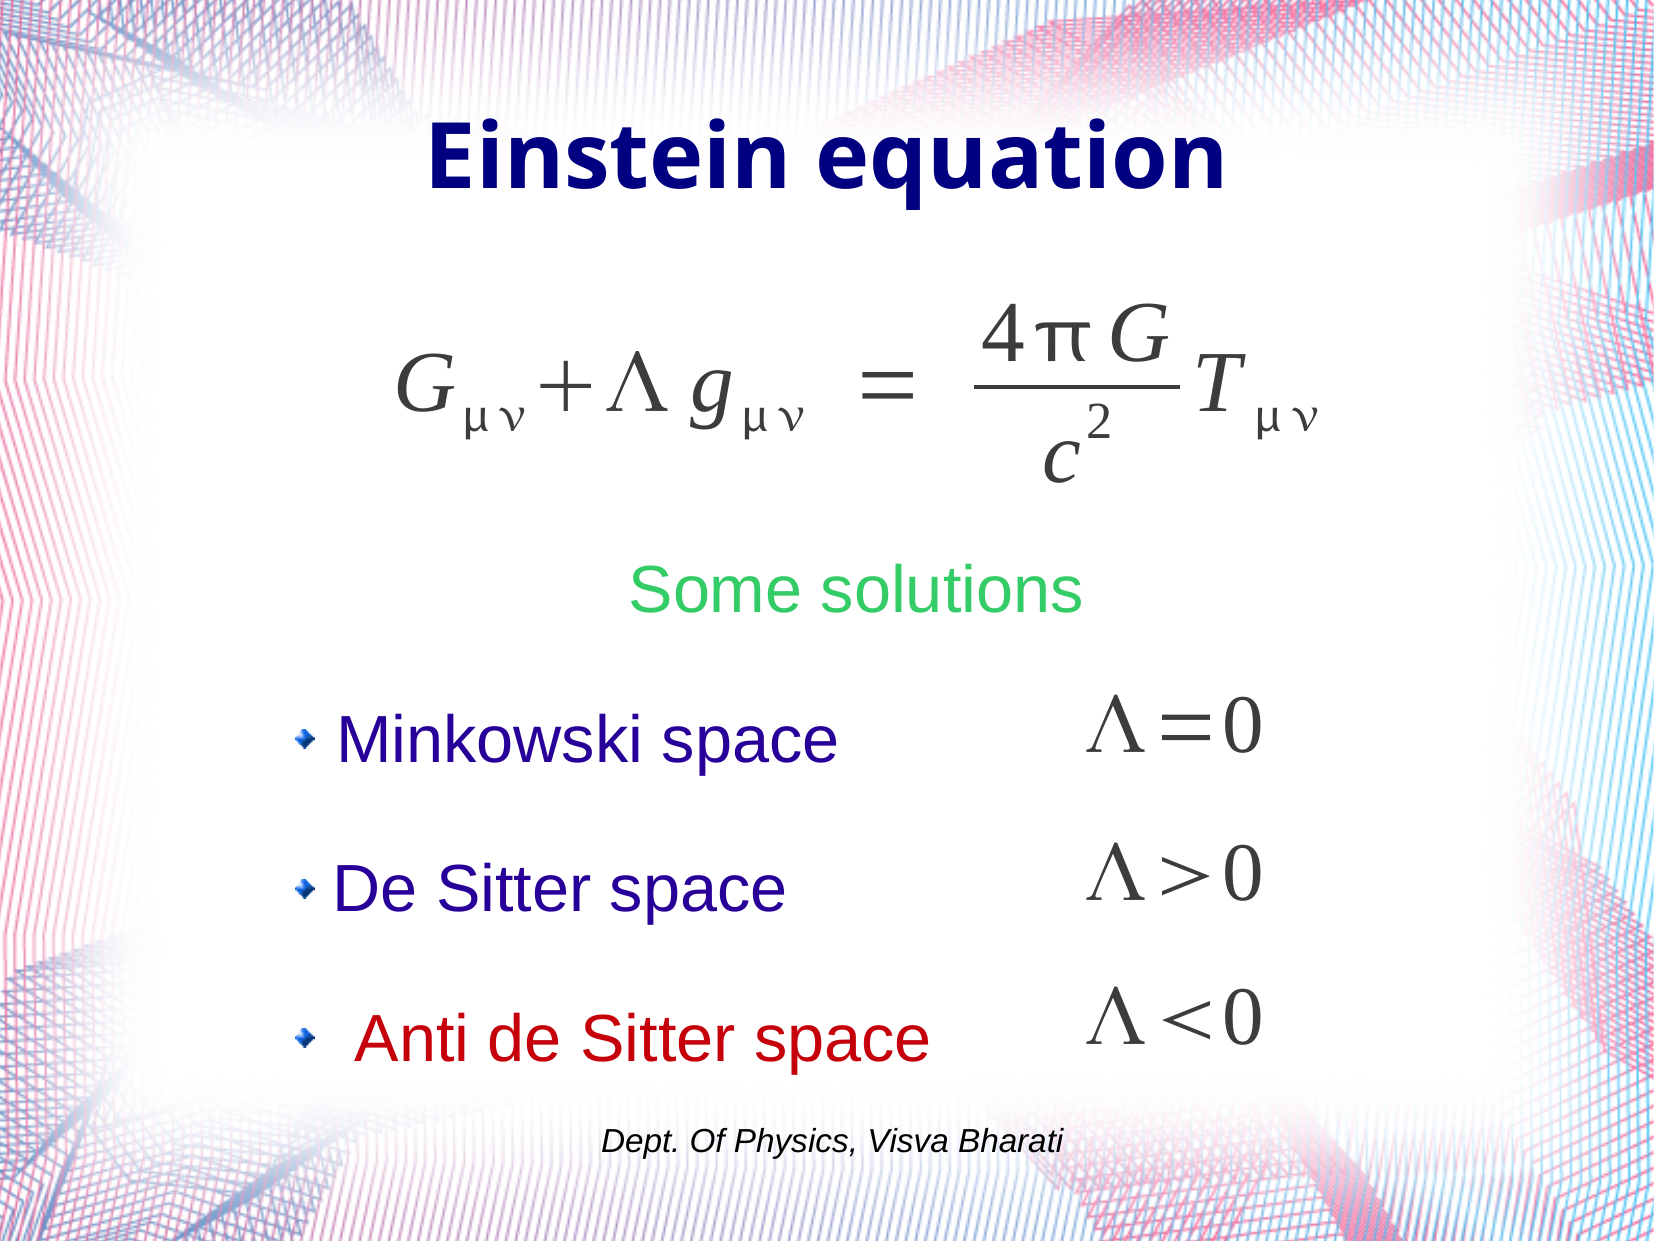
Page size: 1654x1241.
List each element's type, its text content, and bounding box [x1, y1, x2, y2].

chart [1077, 971, 1270, 1063]
list Dept. Of Physics, Visva Bharati [295, 1122, 1300, 1182]
chart [1077, 826, 1270, 919]
chart [387, 283, 1329, 502]
chart [1077, 679, 1270, 772]
title Einstein equation [82, 49, 1571, 257]
subtitle Some solutions Minkowski space De Sitter space Anti de Sitter space [295, 552, 1418, 1241]
picture [0, 0, 1654, 1241]
